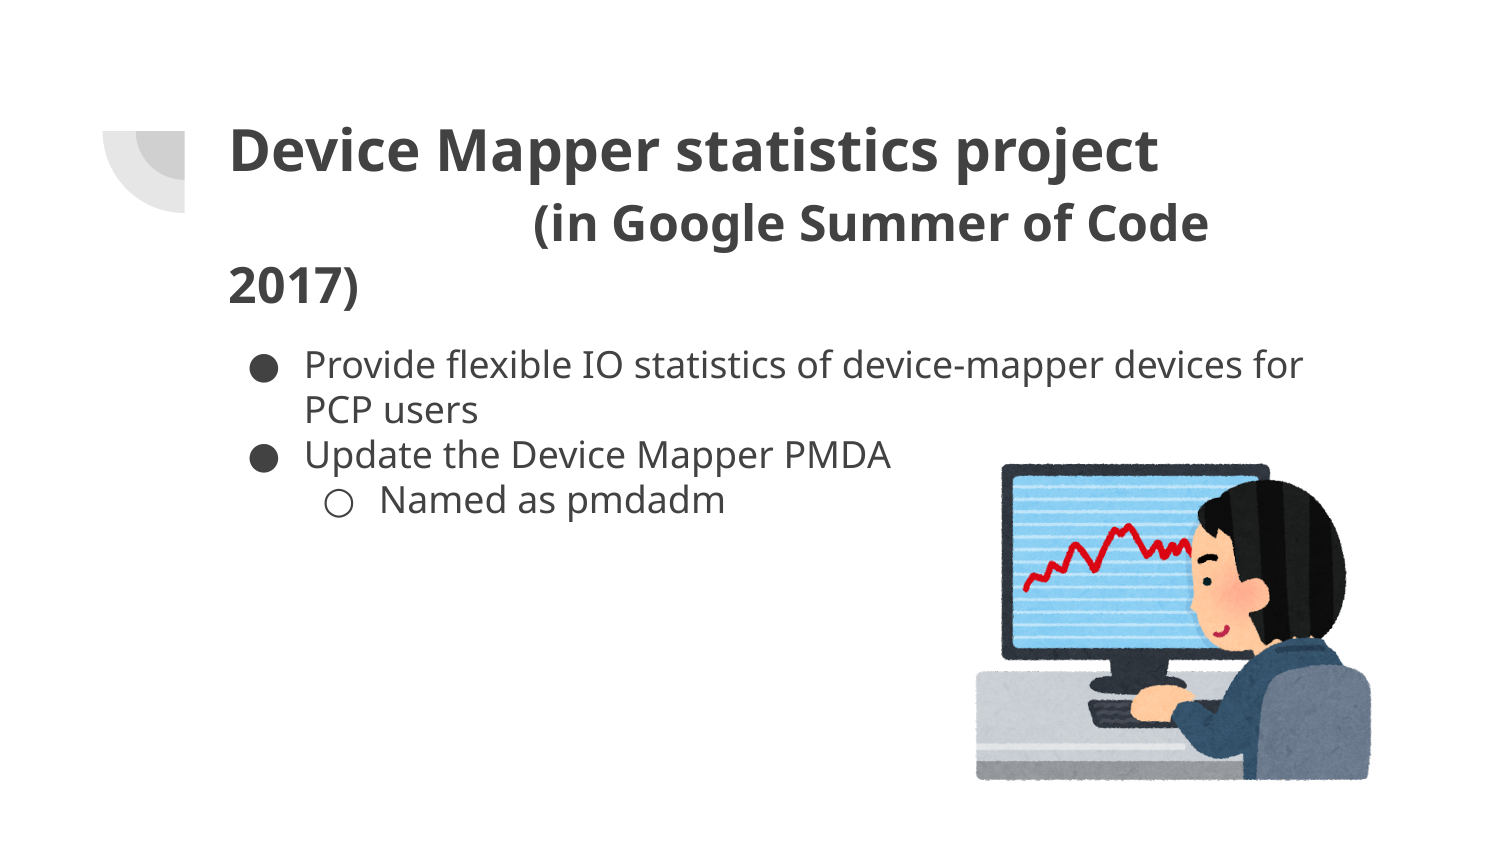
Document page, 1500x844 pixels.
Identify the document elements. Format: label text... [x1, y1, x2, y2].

title Device Mapper statistics project (in Google Summer of Code 2017) [213, 98, 1368, 263]
list Provide flexible IO statistics of device-mapper devices for PCP users Update the Device Mapper PMDA Named as pmdadm [213, 326, 1347, 744]
picture [966, 421, 1382, 822]
